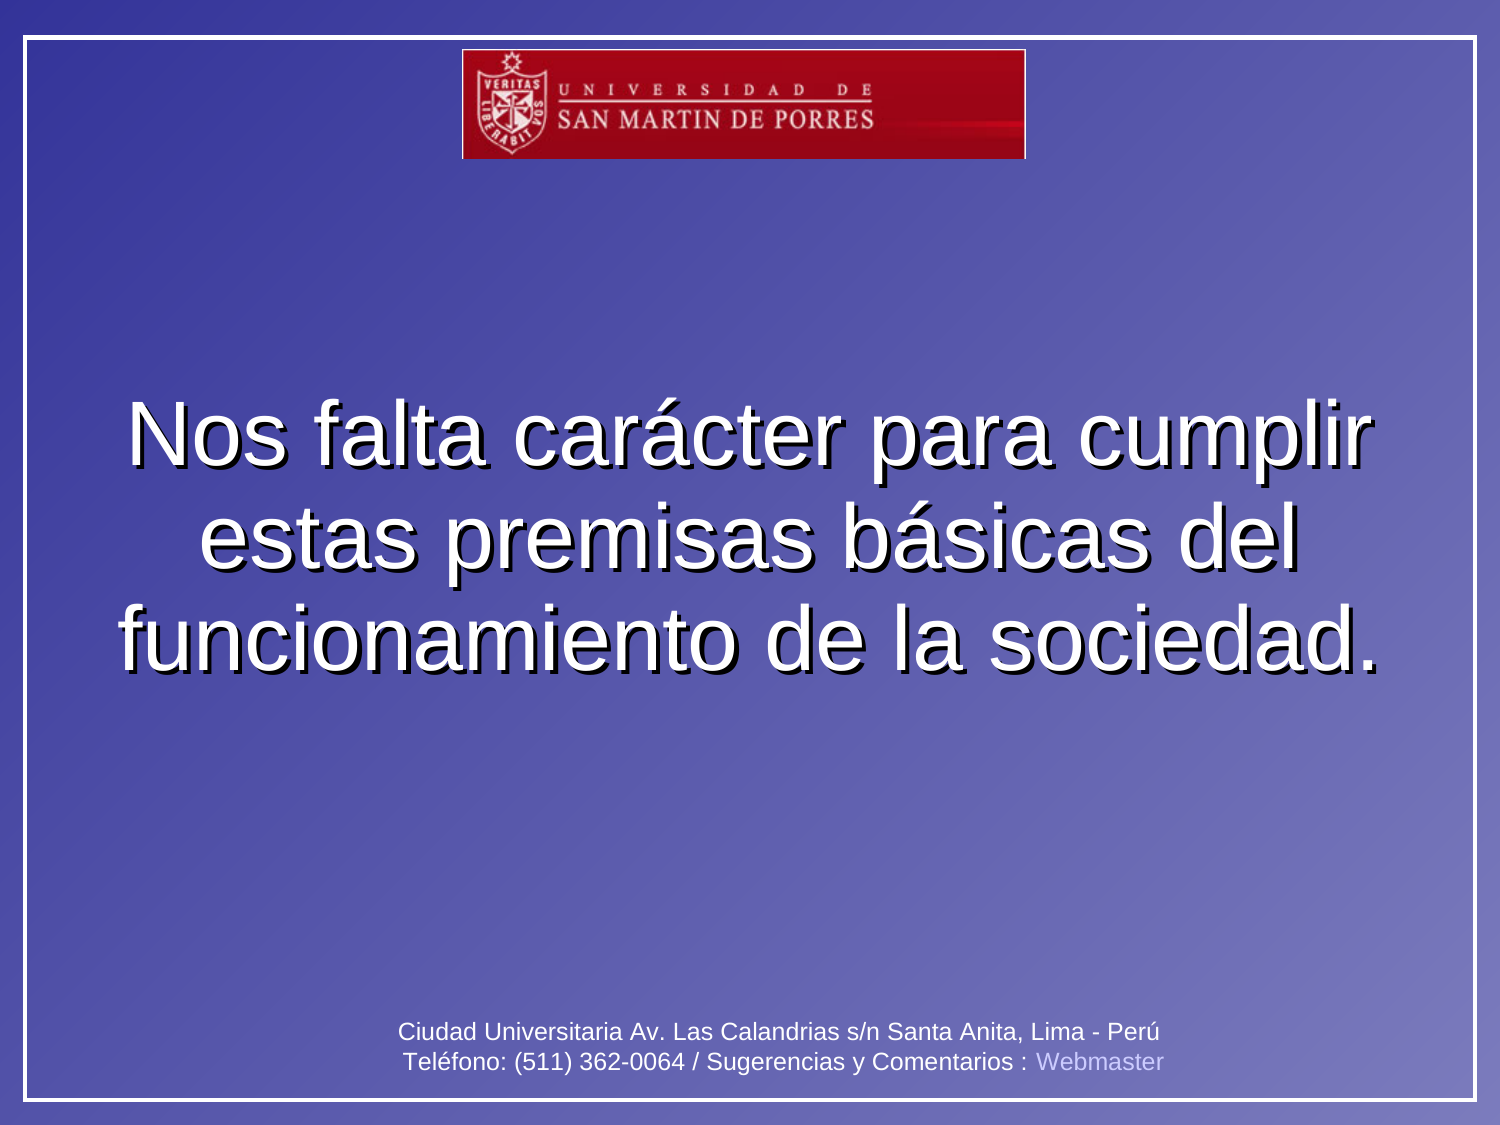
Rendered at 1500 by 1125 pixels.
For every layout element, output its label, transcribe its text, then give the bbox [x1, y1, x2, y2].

title Nos falta carácter para cumplir estas premisas básicas del funcionamiento de la sociedad. [0, 374, 1500, 721]
picture [462, 49, 1026, 159]
